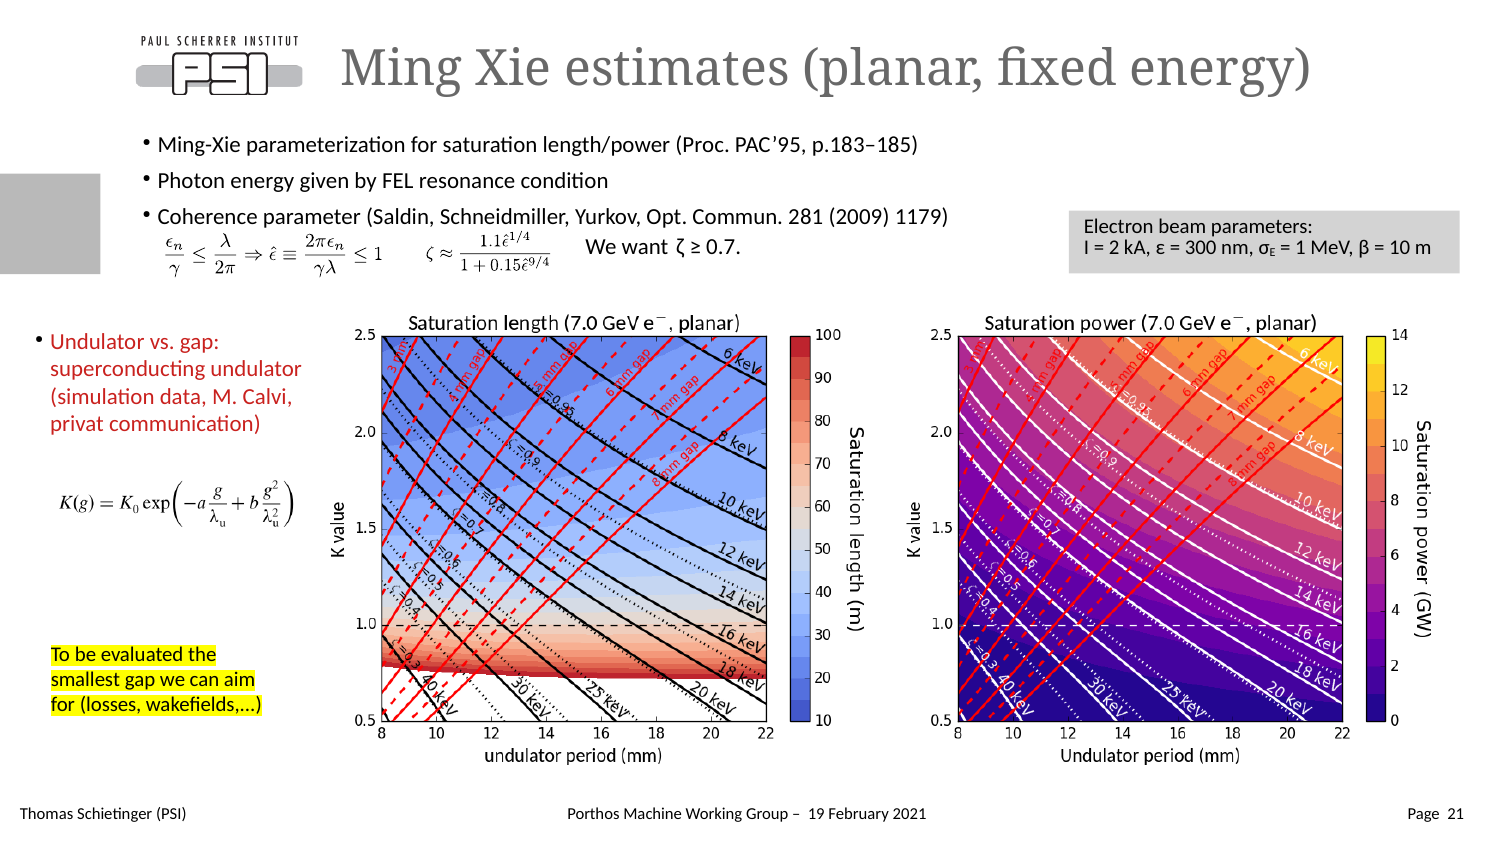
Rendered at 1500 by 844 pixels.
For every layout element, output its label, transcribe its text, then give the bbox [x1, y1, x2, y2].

text_box [375, 246, 382, 260]
text_box [315, 238, 326, 247]
text_box [193, 247, 206, 259]
text_box [505, 258, 512, 271]
text_box [326, 259, 336, 274]
text_box [516, 230, 523, 244]
text_box [440, 249, 453, 258]
text_box [220, 233, 231, 248]
title Ming Xie estimates (planar, fixed energy) [340, 35, 1442, 98]
text_box [513, 258, 528, 271]
picture [50, 284, 1486, 799]
text_box [354, 247, 367, 259]
text_box [523, 257, 535, 266]
text_box [473, 260, 486, 272]
text_box [314, 264, 325, 278]
text_box [269, 251, 277, 261]
text_box [490, 258, 499, 271]
text_box [335, 243, 344, 250]
text_box [327, 238, 334, 247]
text_box [481, 234, 487, 247]
text_box [426, 245, 434, 262]
text_box [244, 249, 263, 261]
list Undulator vs. gap: superconducting undulator (simulation data, M. Calvi, privat communication) [27, 326, 327, 486]
text_box [215, 260, 224, 274]
text_box [542, 257, 549, 266]
text_box Electron beam parameters: I = 2 kA, ε = 300 nm, σE = 1 MeV, β = 10 m [1068, 210, 1460, 274]
text_box [536, 256, 542, 269]
text_box [169, 264, 180, 278]
text_box [510, 231, 515, 240]
text_box [166, 238, 183, 250]
list To be evaluated the smallest gap we can aim for (losses, wakefields,...) [50, 640, 280, 728]
text_box [494, 234, 501, 247]
text_box [523, 231, 530, 241]
list Ming-Xie parameterization for saturation length/power (Proc. PAC’95, p.183–185) Photon energy given by FEL resonance condition Coherence parameter (Saldin, Schneidmiller, Yurkov, Opt. Commun. 281 (2009) 1179) We want ζ ≥ 0.7. [135, 129, 1002, 289]
text_box [502, 238, 509, 247]
text_box [224, 264, 236, 274]
text_box [306, 233, 314, 247]
text_box [461, 258, 468, 271]
